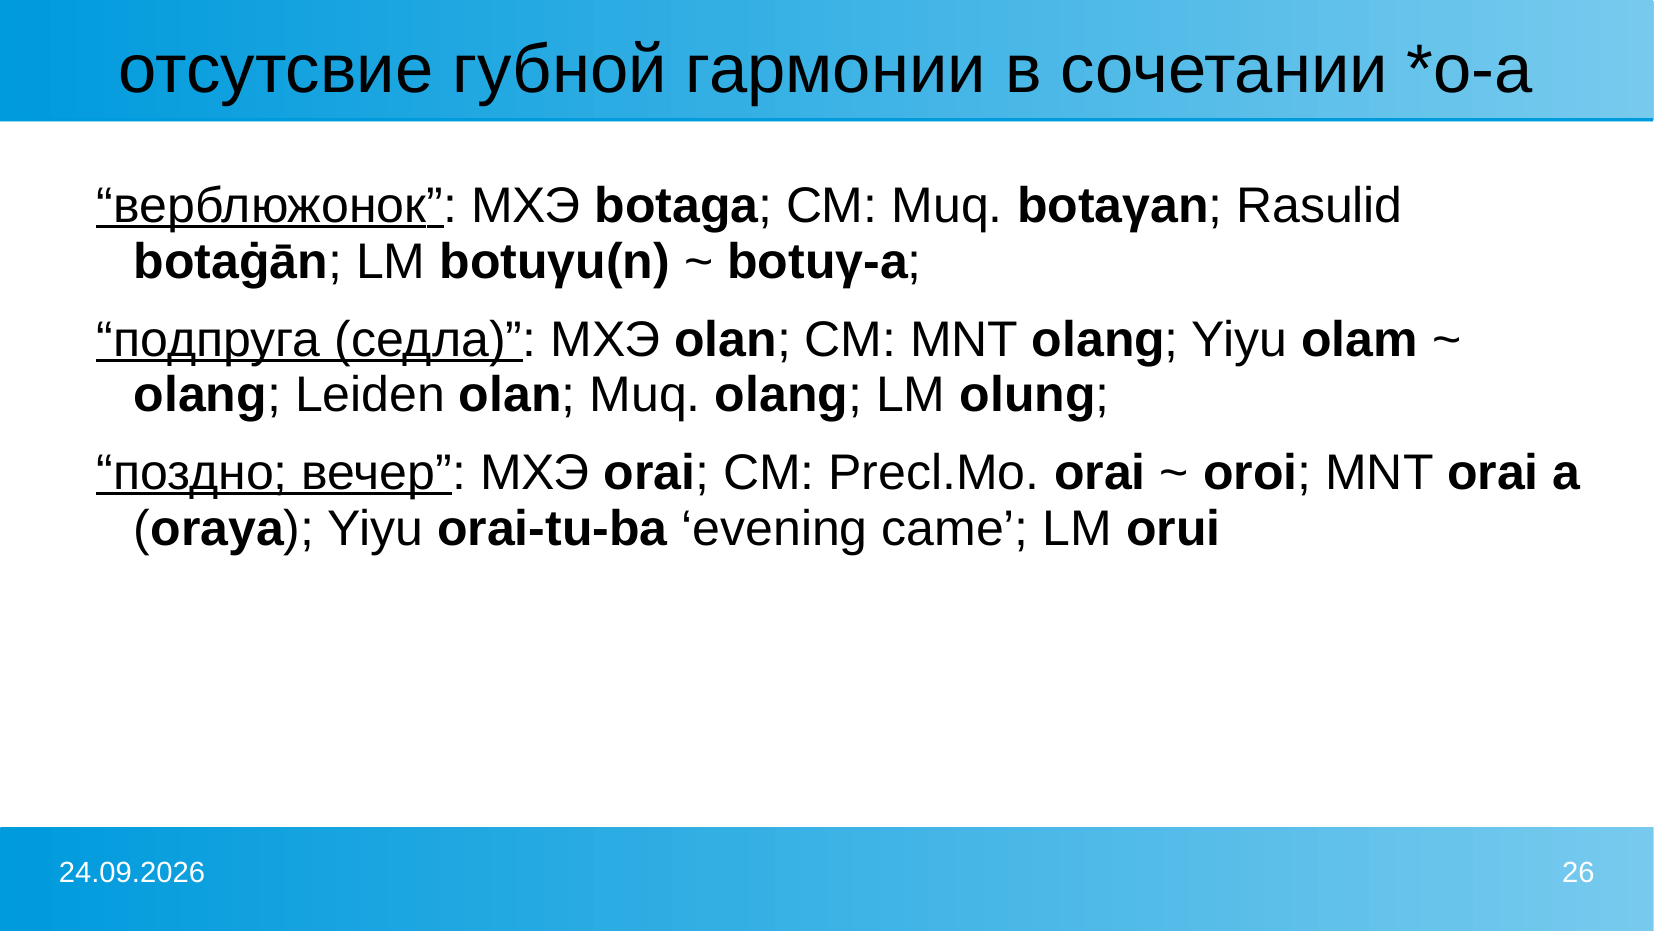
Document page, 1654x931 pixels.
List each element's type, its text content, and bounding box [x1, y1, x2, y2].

title отсутсвие губной гармонии в сочетании *o-a [59, 29, 1595, 108]
list “верблюжонок”: МХЭ botaga; СМ: Muq. botaγan; Rasulid botaġān; LM botuγu(n) ~ botuγ-a; “подпруга (седла)”: МХЭ olan; СМ: MNT olang; Yiyu olam ~ olang; Leiden olan; Muq. olang; LM olung; “поздно; вечер”: МХЭ orai; СМ: Precl.Mo. orai ~ oroi; MNT orai a (oraya); Yiyu orai-tu-ba ‘evening came’; LM orui [59, 177, 1595, 768]
